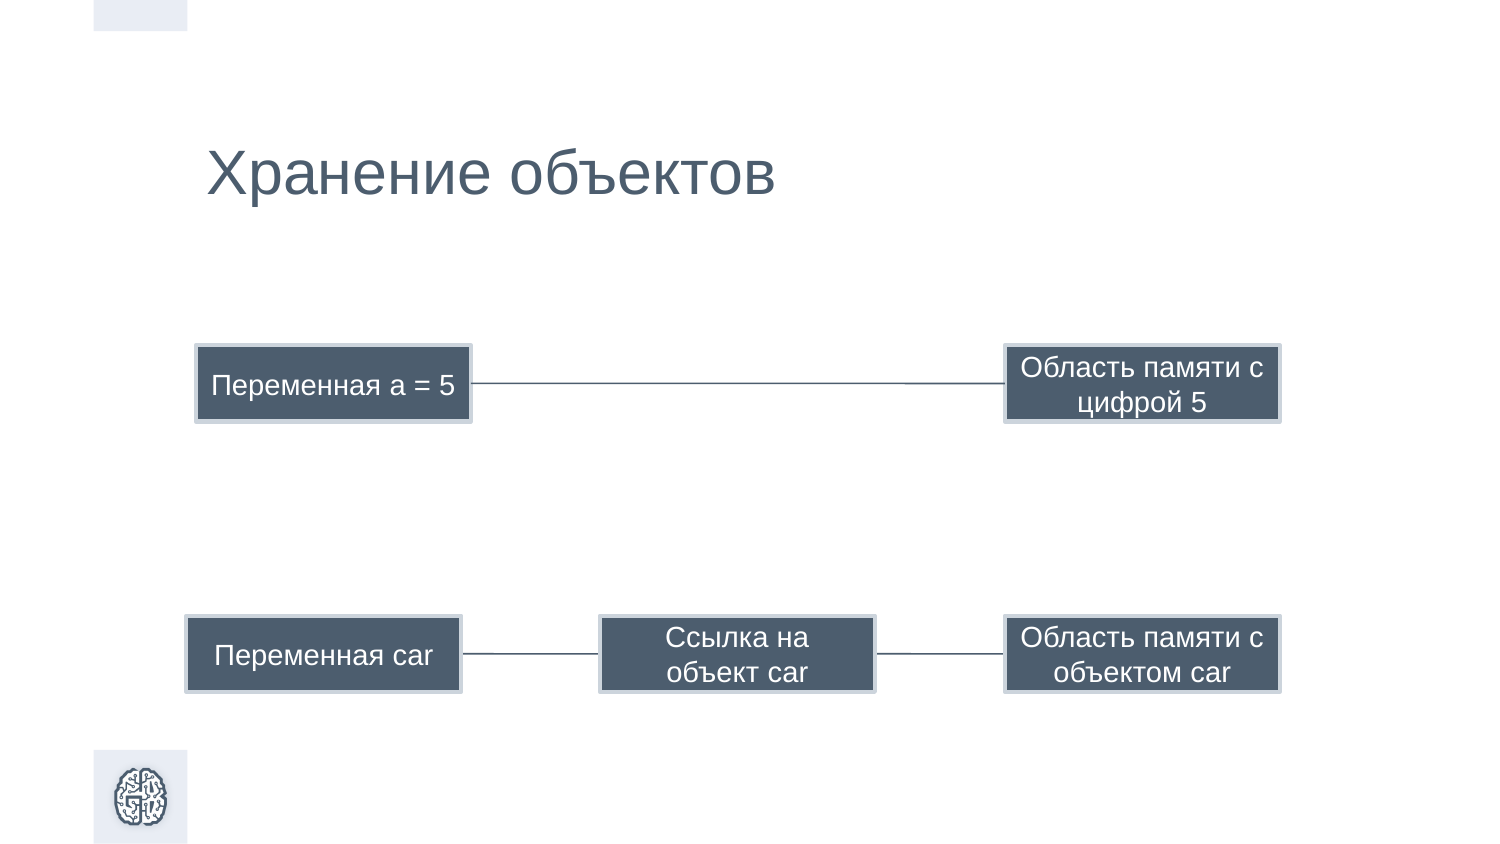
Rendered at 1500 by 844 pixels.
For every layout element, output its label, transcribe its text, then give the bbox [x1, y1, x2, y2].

text_box Область памяти с объектом car [1004, 615, 1280, 692]
text_box Область памяти с цифрой 5 [1004, 345, 1280, 422]
picture [106, 760, 175, 834]
title Хранение объектов [186, 94, 1311, 244]
text_box Переменная a = 5 [195, 345, 471, 422]
text_box Ссылка на объект car [599, 615, 875, 692]
text_box Переменная car [186, 615, 462, 692]
